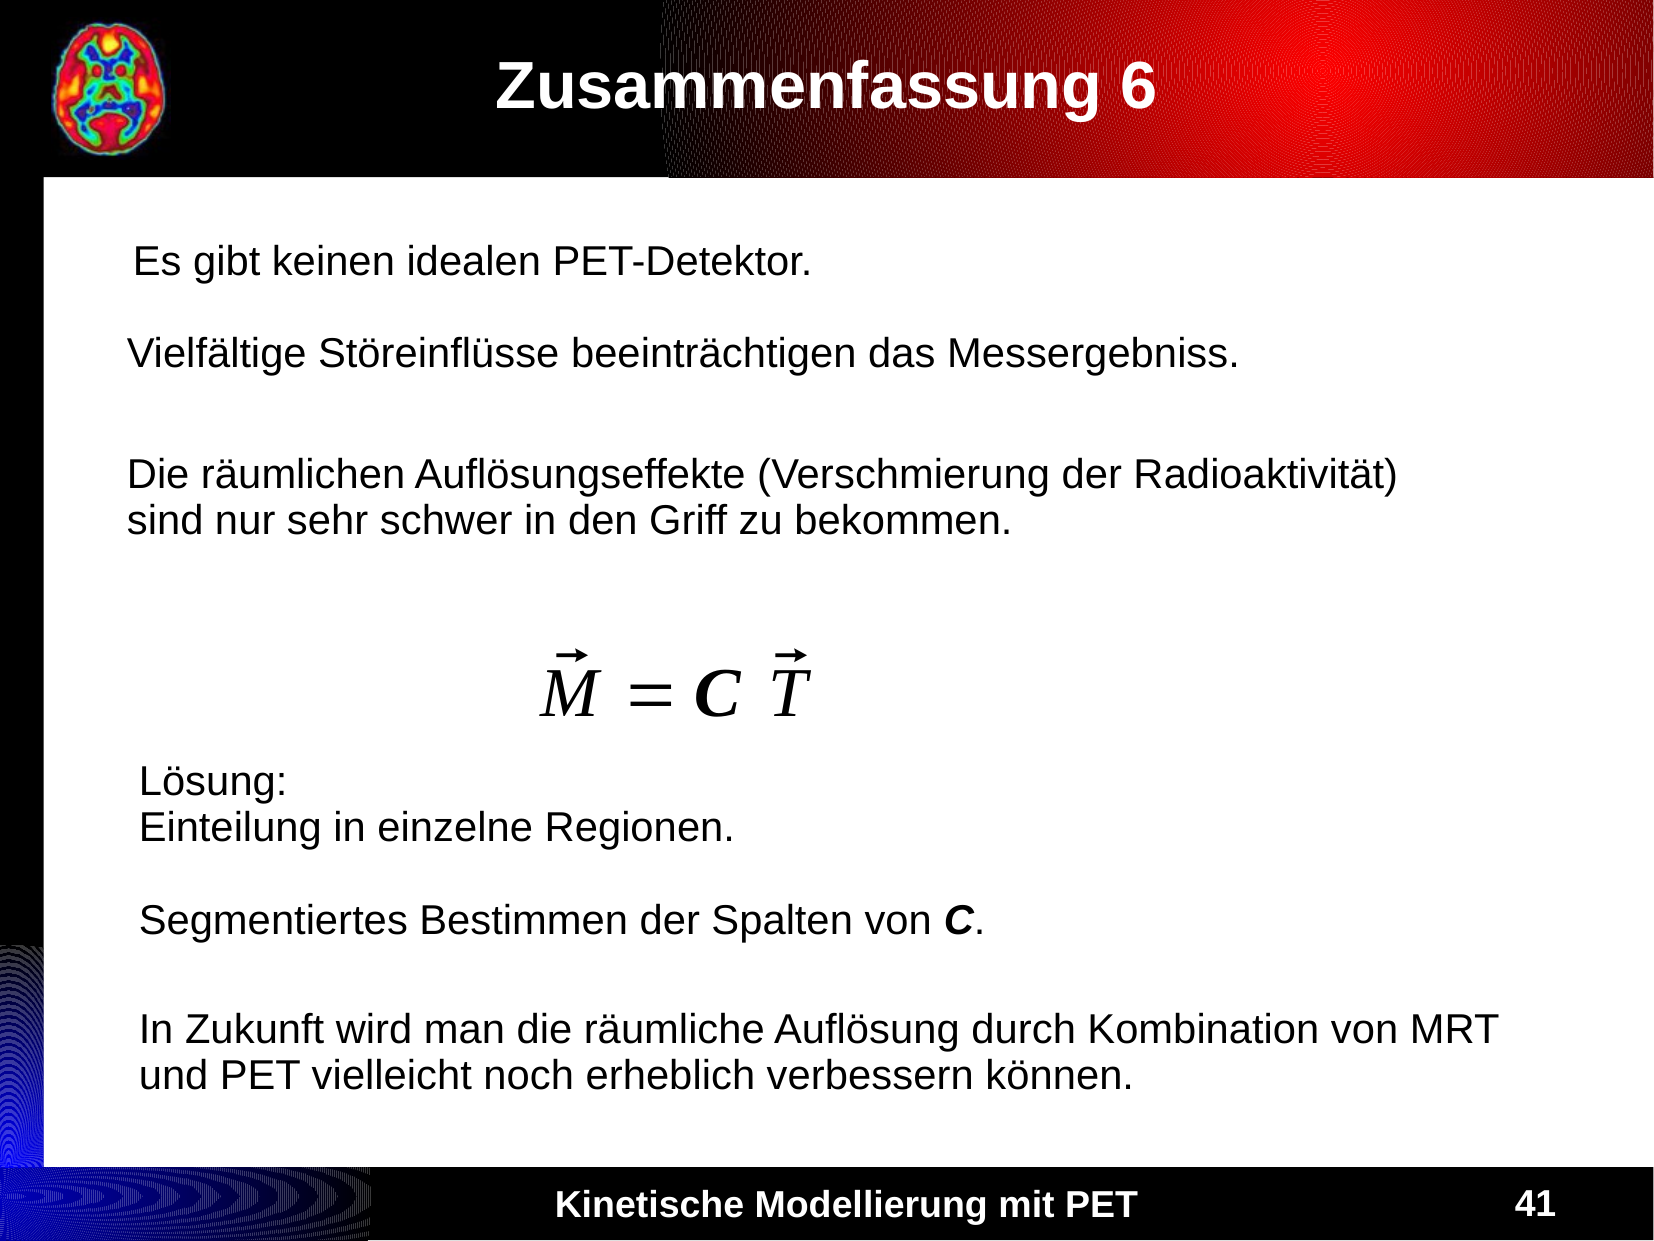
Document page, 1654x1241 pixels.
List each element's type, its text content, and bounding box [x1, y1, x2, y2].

text_box Vielfältige Störeinflüsse beeinträchtigen das Messergebniss. [112, 322, 1412, 384]
text_box Es gibt keinen idealen PET-Detektor. [118, 230, 1418, 292]
chart [518, 646, 827, 733]
text_box [0, 0, 1654, 1241]
title Zusammenfassung 6 [115, 11, 1539, 160]
text_box Die räumlichen Auflösungseffekte (Verschmierung der Radioaktivität) sind nur sehr schwer in den Griff zu bekommen. [112, 442, 1501, 552]
text_box 55 [1422, 1175, 1649, 1234]
picture [51, 17, 115, 160]
text_box Kinetische Modellierung mit PET [512, 1176, 1182, 1235]
text_box In Zukunft wird man die räumliche Auflösung durch Kombination von MRT und PET vielleicht noch erheblich verbessern können. [124, 998, 1542, 1107]
text_box Lösung: Einteilung in einzelne Regionen. Segmentiertes Bestimmen der Spalten von C. [124, 750, 1040, 953]
